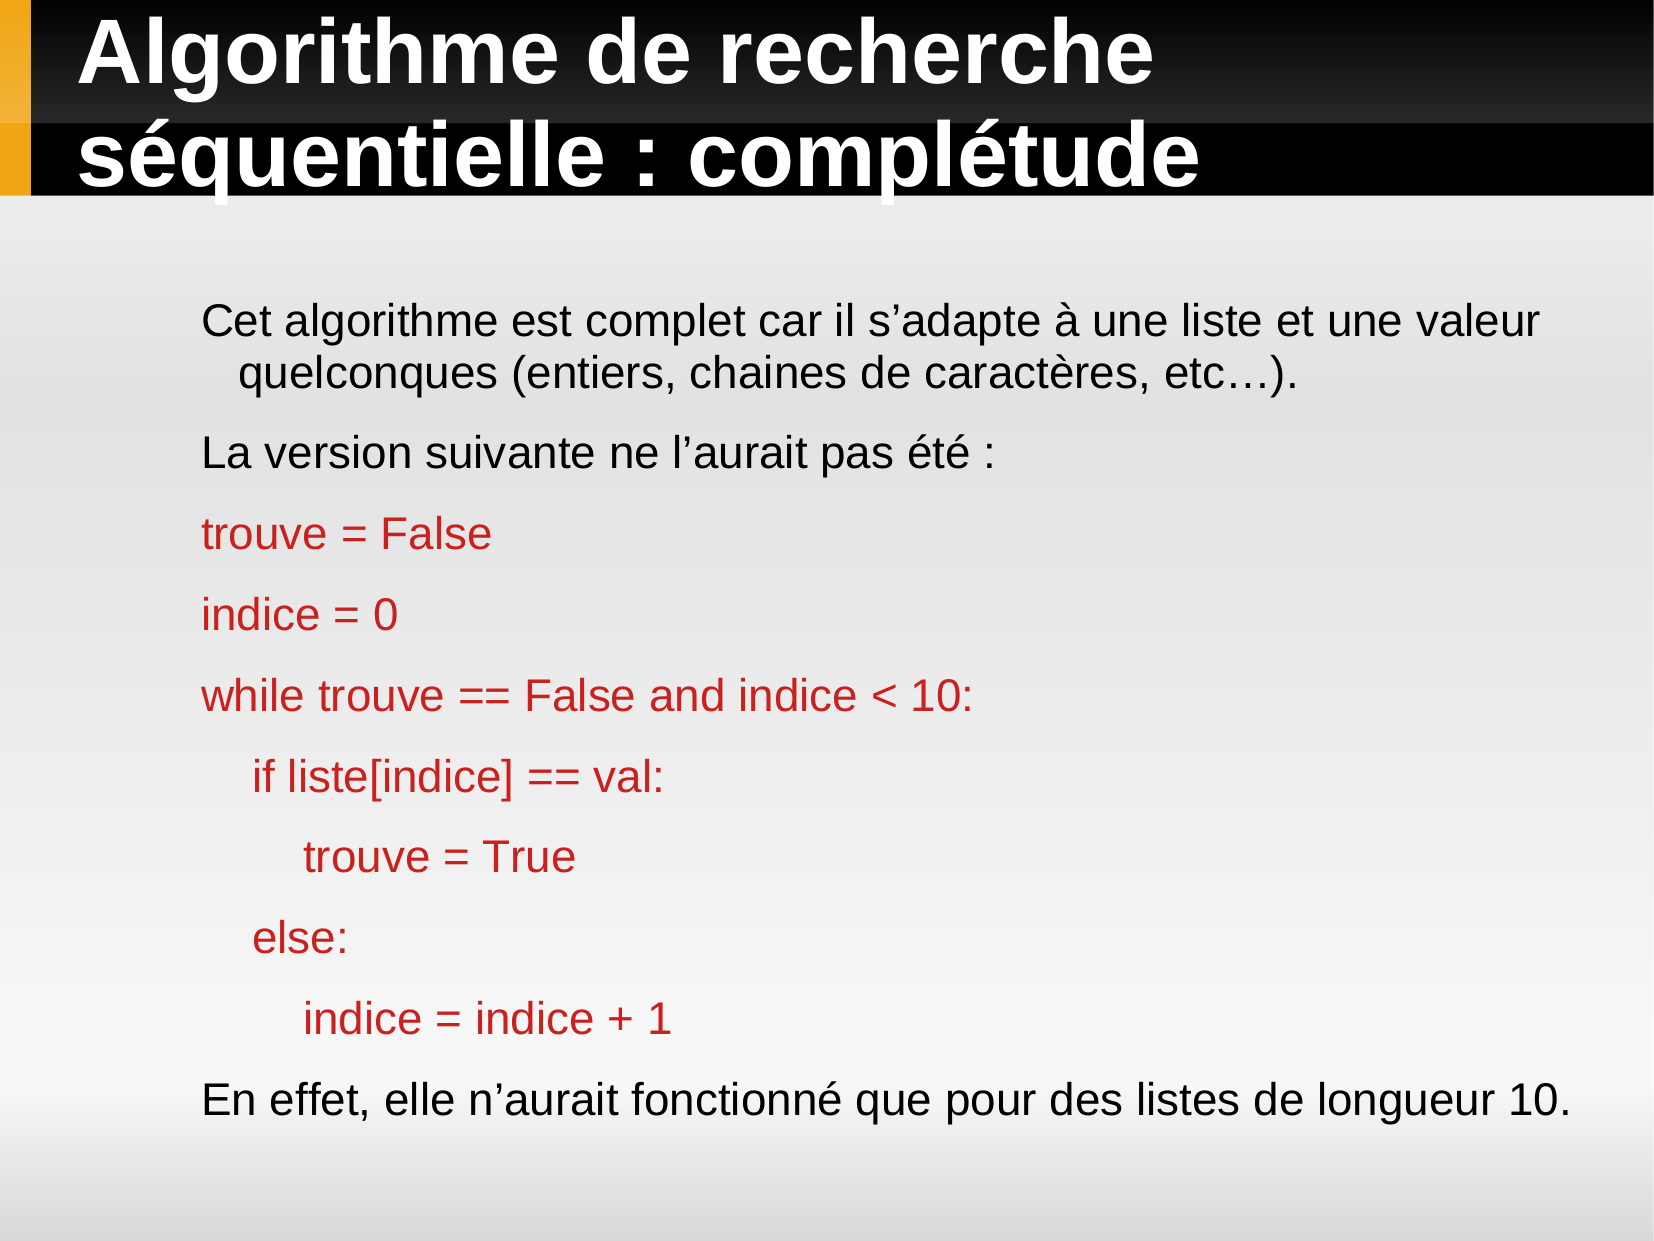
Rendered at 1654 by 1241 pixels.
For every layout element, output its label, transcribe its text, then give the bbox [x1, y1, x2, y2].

title Algorithme de recherche séquentielle : complétude [76, 0, 1565, 208]
list Cet algorithme est complet car il s’adapte à une liste et une valeur quelconques (entiers, chaines de caractères, etc…). La version suivante ne l’aurait pas été : trouve = False indice = 0 while trouve == False and indice < 10: if liste[indice] == val: trouve = True else: indice = indice + 1 En effet, elle n’aurait fonctionné que pour des listes de longueur 10. [88, 295, 1577, 1125]
picture [0, 0, 1654, 1241]
